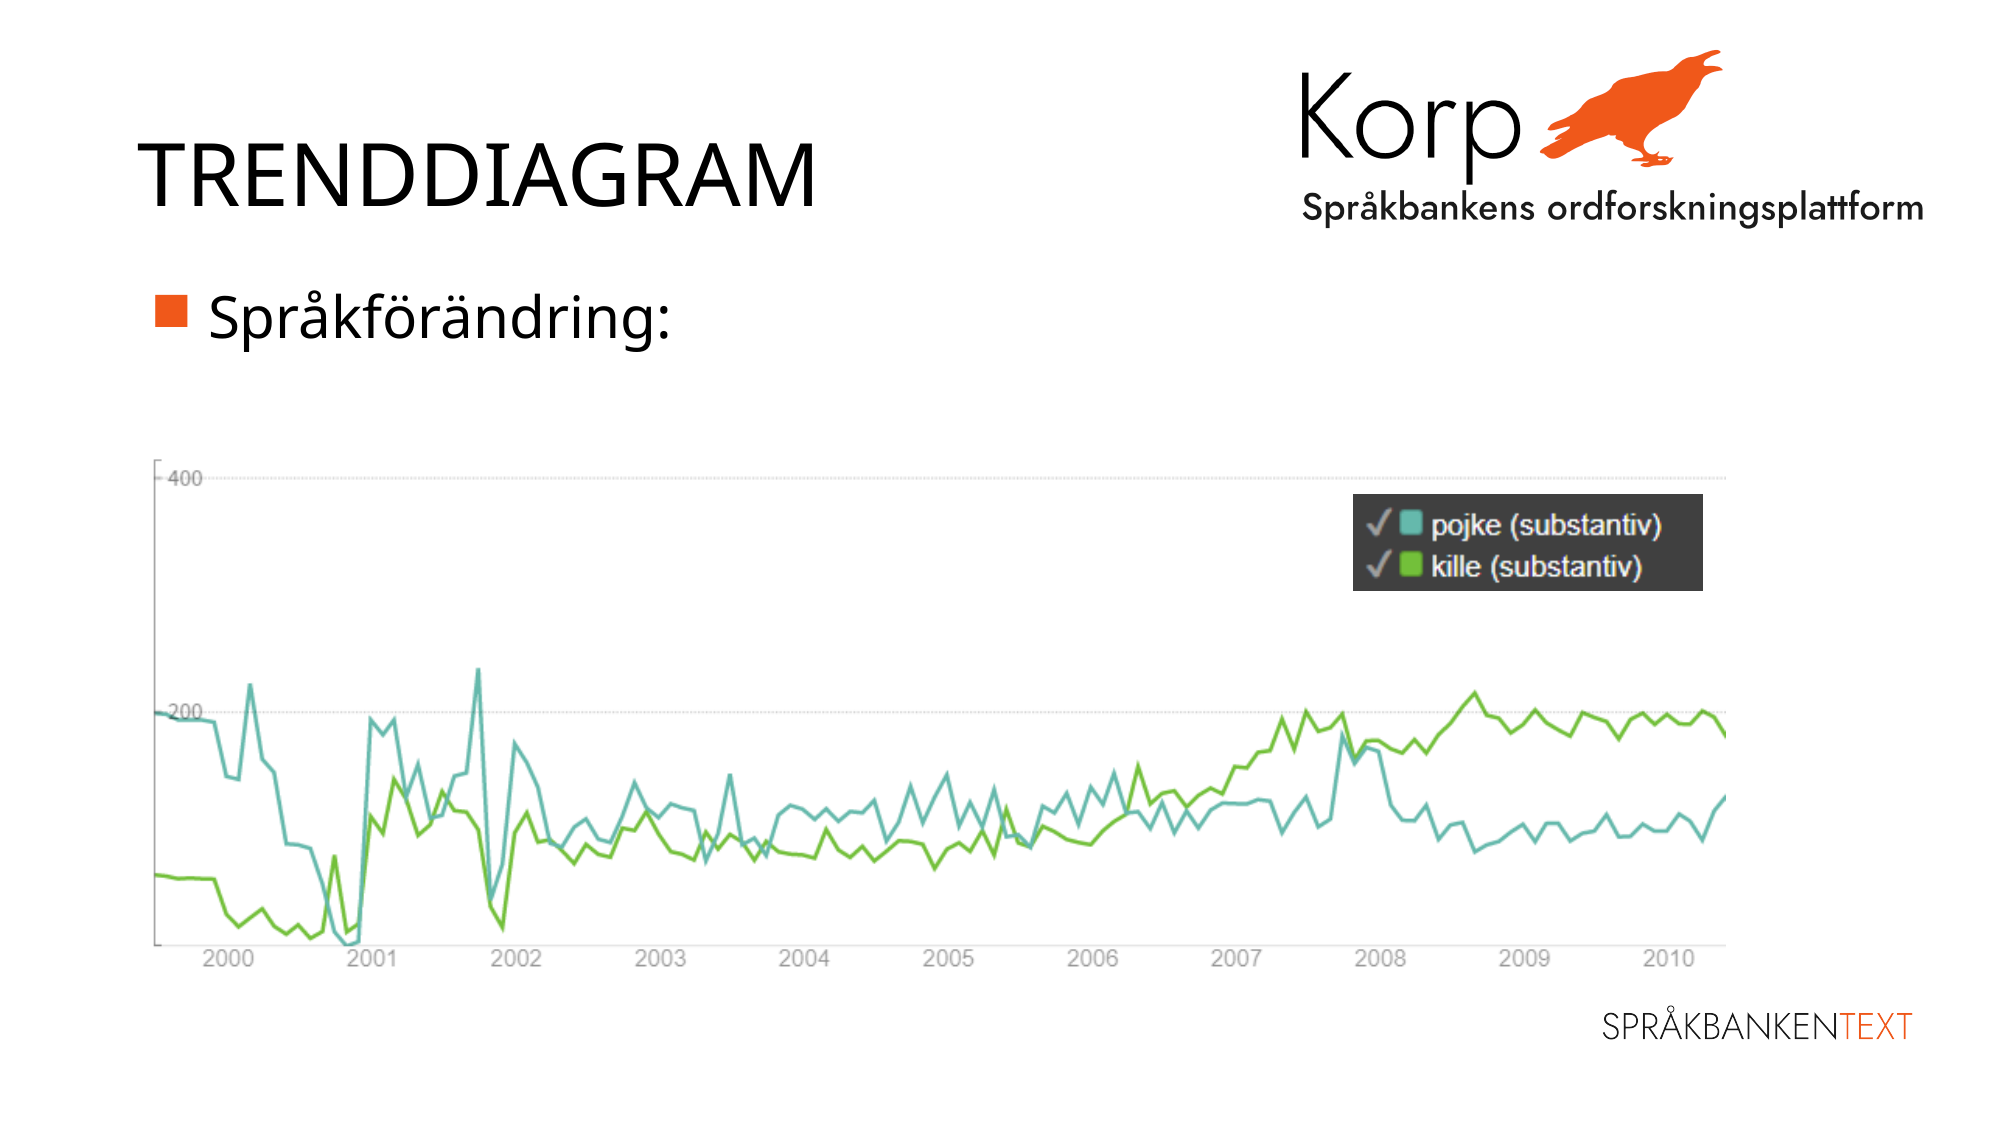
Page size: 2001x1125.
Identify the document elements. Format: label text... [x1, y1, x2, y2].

title Trenddiagram [137, 109, 1291, 236]
picture [1291, 29, 1938, 241]
picture [137, 413, 1959, 1125]
list Språkförändring: [137, 281, 1861, 904]
